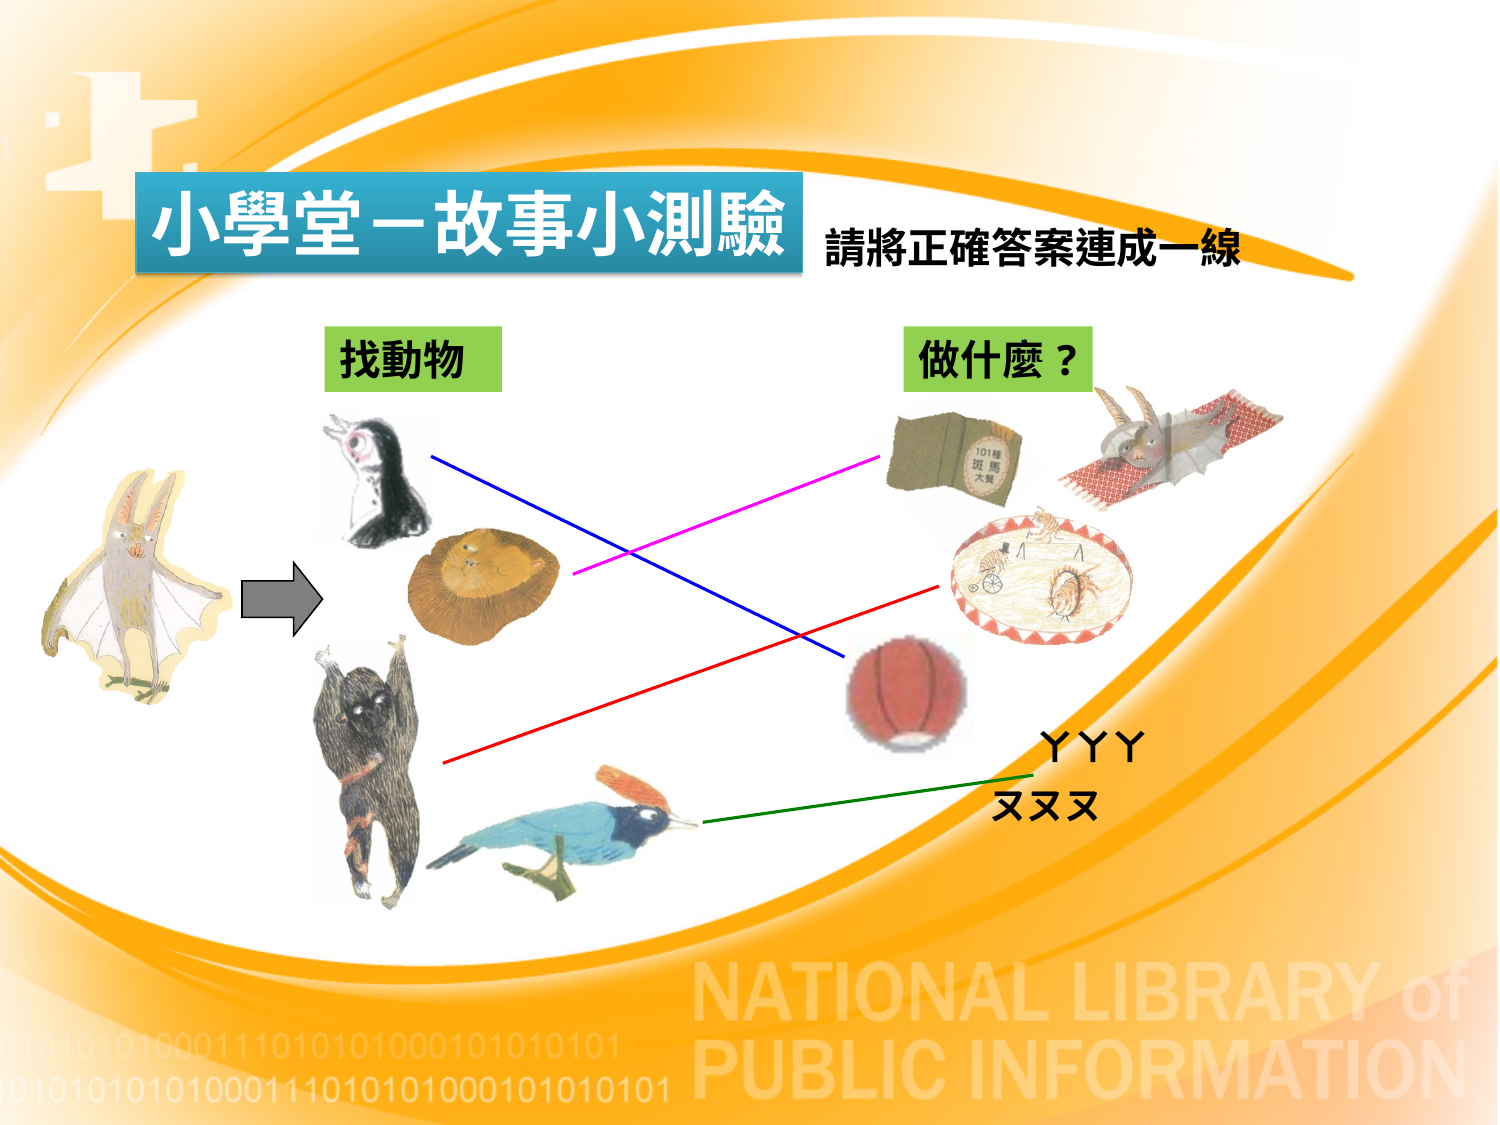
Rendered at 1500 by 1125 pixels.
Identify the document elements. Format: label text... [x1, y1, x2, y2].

picture [311, 408, 702, 963]
text_box 請將正確答案連成一線 [809, 214, 1261, 280]
text_box [242, 562, 323, 636]
text_box 找動物 [324, 326, 502, 392]
text_box 小學堂－故事小測驗 [136, 173, 803, 273]
text_box ㄡㄡㄡ [974, 775, 1140, 836]
text_box ㄚㄚㄚ [1021, 716, 1176, 777]
text_box ㄡㄡㄡ [974, 775, 1016, 781]
picture [41, 468, 233, 705]
picture [844, 385, 1284, 761]
text_box 做什麼? [903, 326, 1093, 392]
